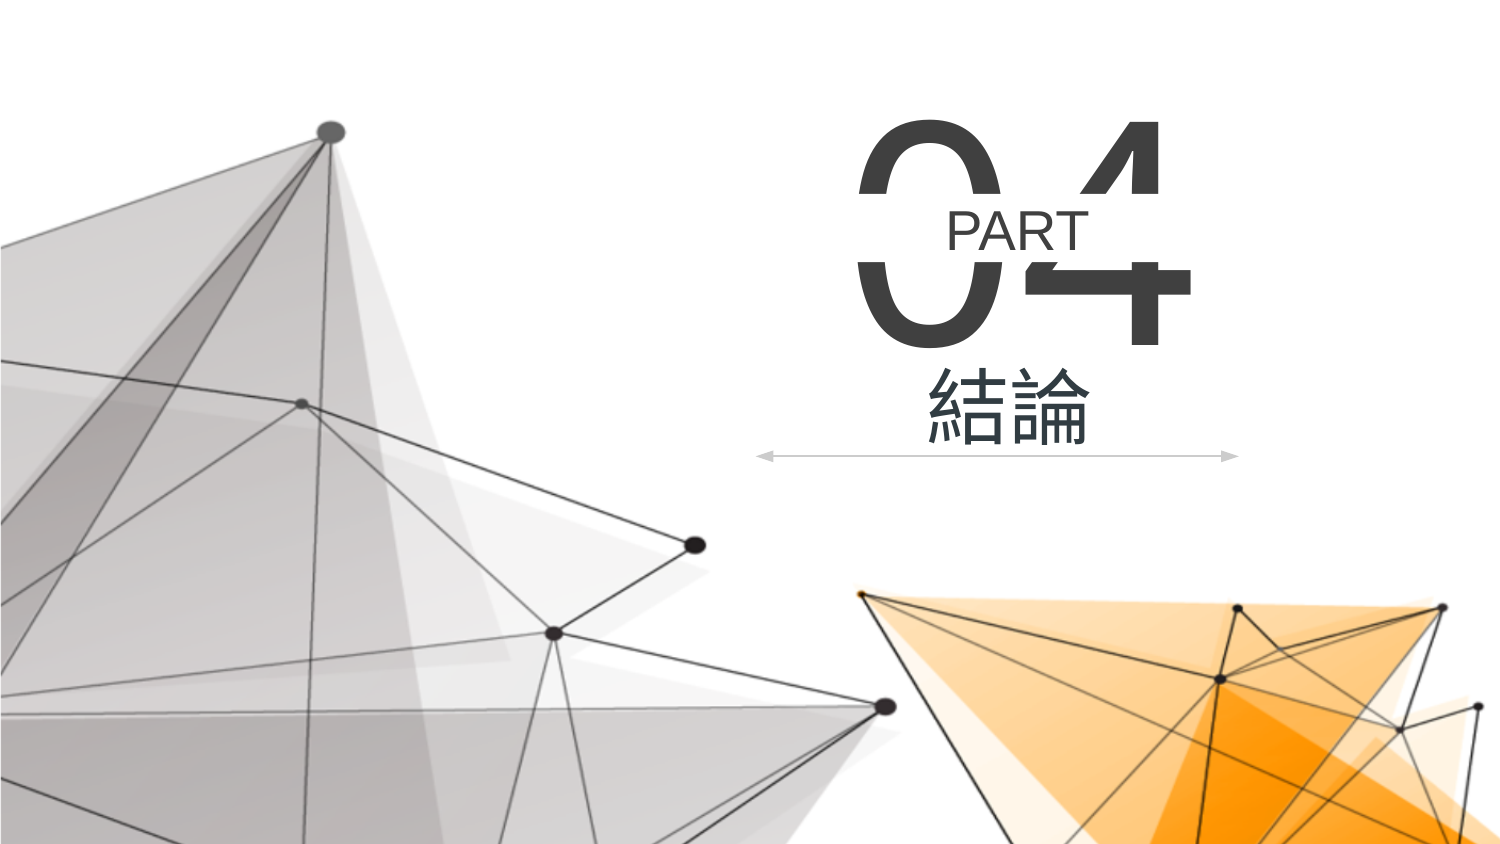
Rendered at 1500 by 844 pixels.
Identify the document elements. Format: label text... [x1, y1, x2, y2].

text_box PART [807, 193, 1212, 263]
text_box 結論 [487, 355, 1361, 455]
text_box 04 [760, 34, 1278, 355]
picture [0, 91, 1500, 844]
